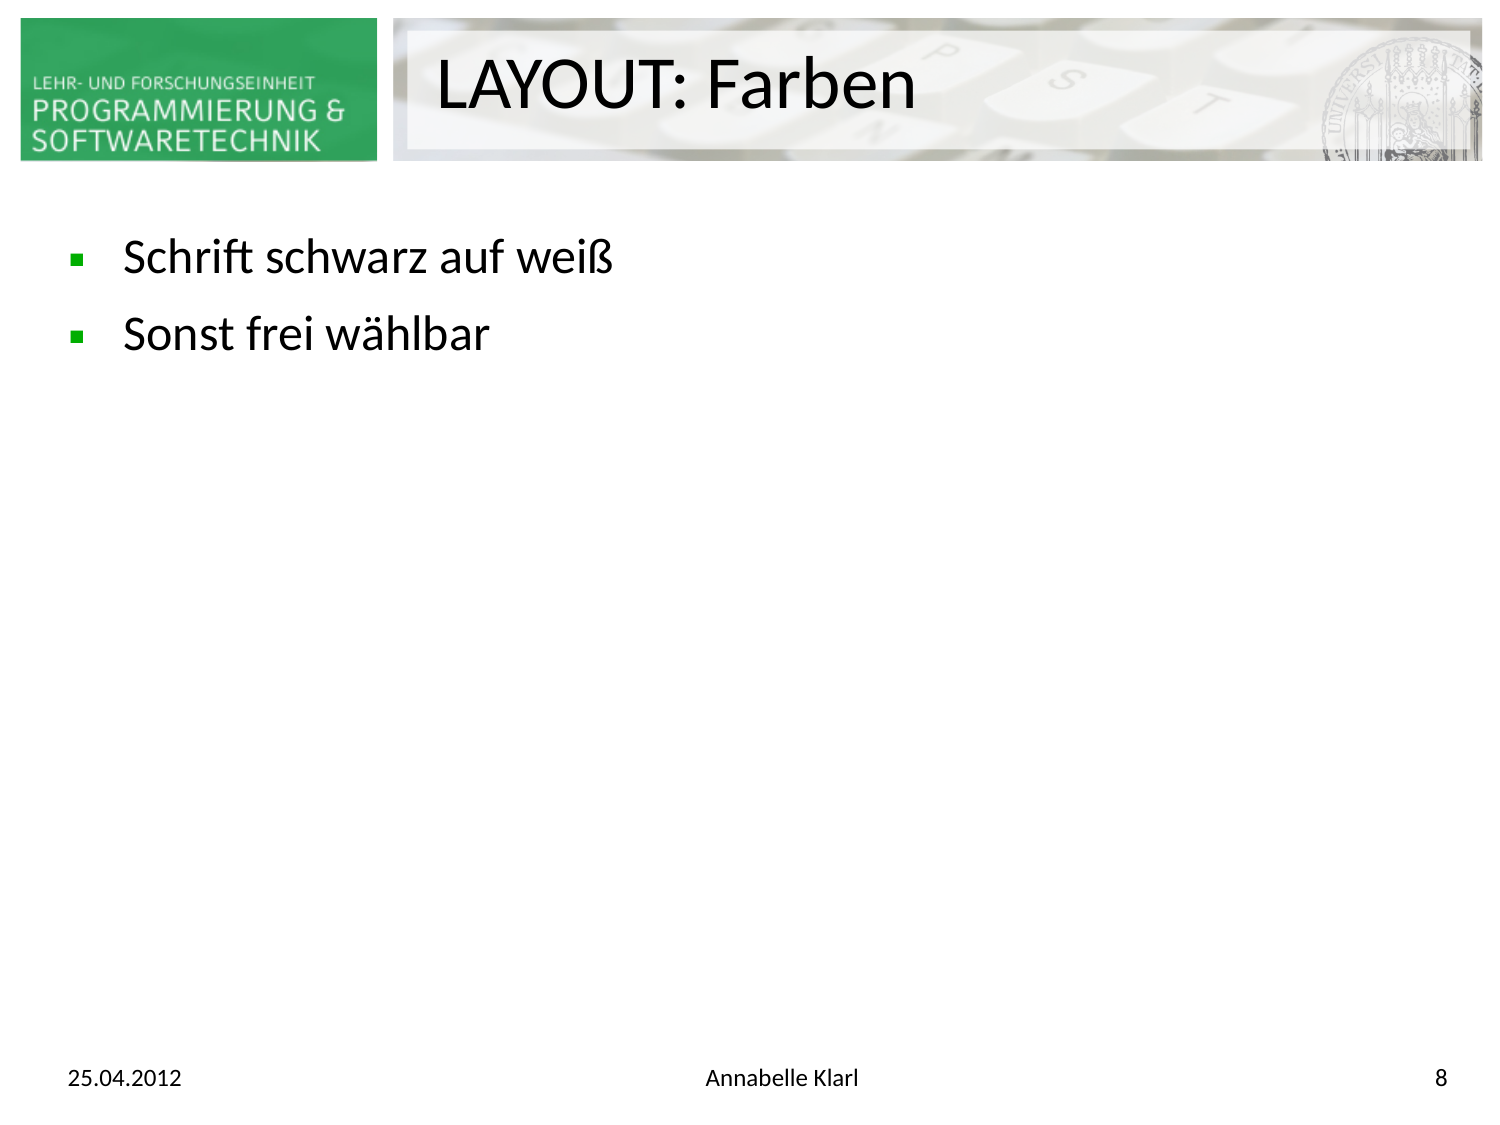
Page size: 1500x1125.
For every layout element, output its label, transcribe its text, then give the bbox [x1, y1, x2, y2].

title LAYOUT: Farben [407, 30, 1471, 150]
list Schrift schwarz auf weiß Sonst frei wählbar [52, 236, 1447, 1006]
picture [20, 18, 240, 162]
